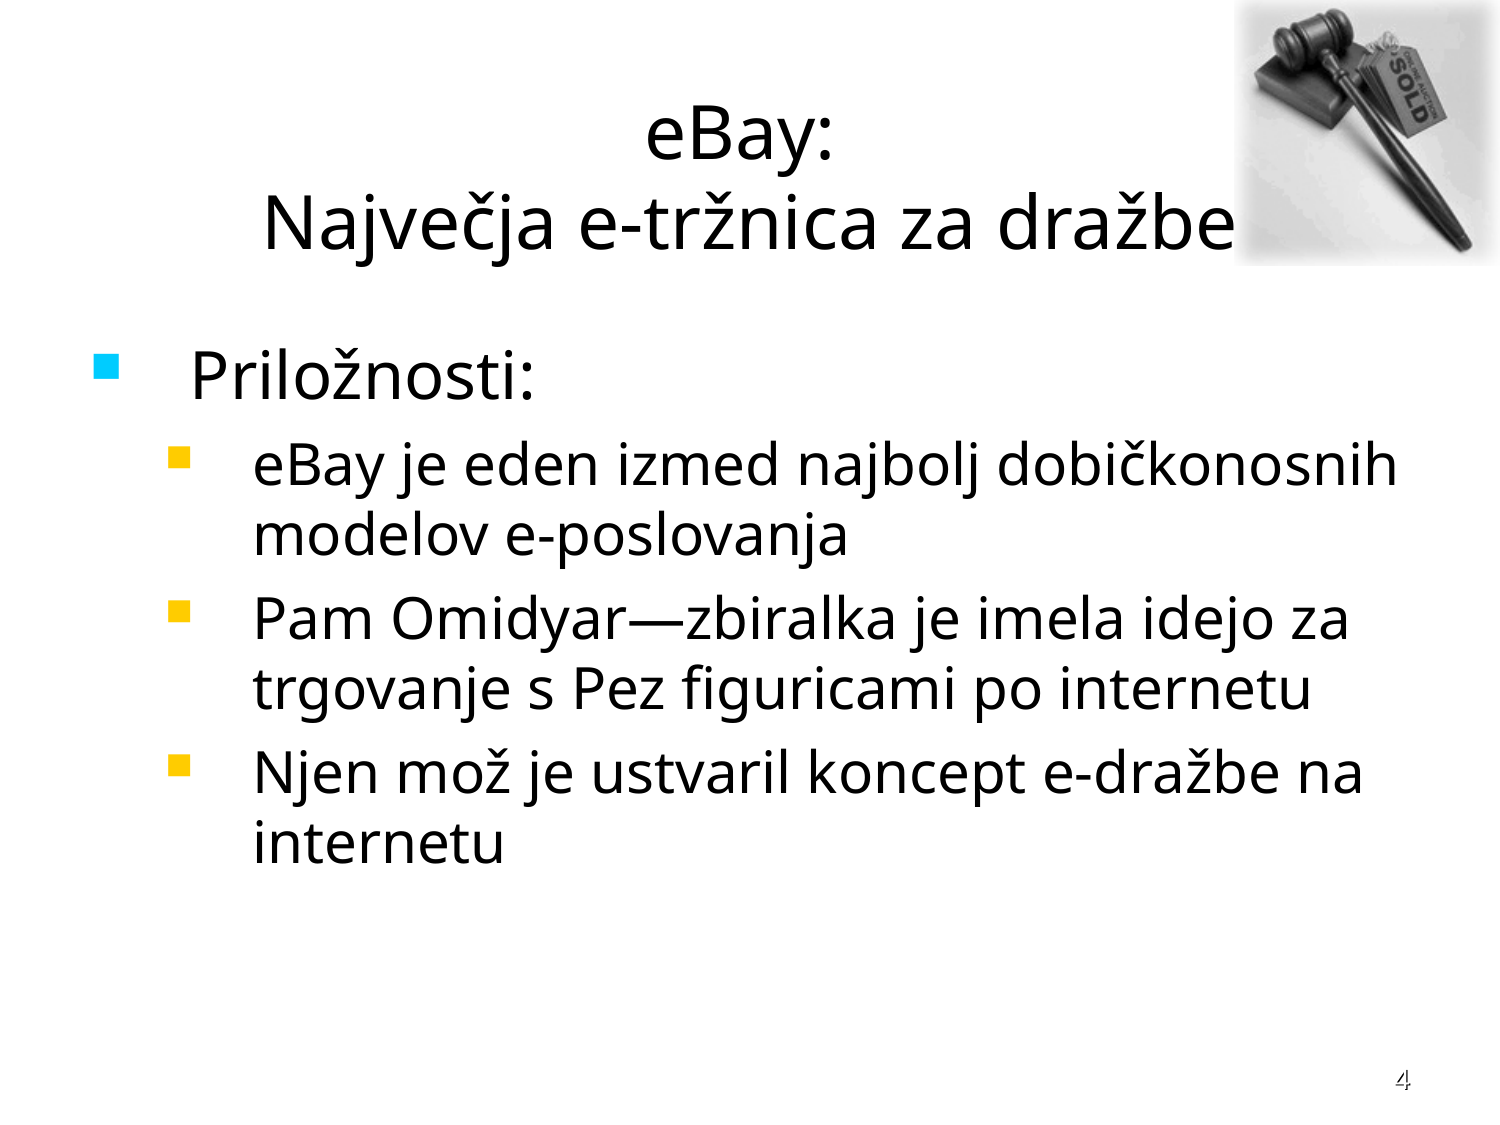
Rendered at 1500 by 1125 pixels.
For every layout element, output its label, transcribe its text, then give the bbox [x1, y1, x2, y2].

list Priložnosti: eBay je eden izmed najbolj dobičkonosnih modelov e-poslovanja Pam Omidyar—zbiralka je imela idejo za trgovanje s Pez figuricami po internetu Njen mož je ustvaril koncept e-dražbe na internetu [75, 324, 1426, 1001]
text_box <number> [1074, 1024, 1426, 1103]
picture [1234, 0, 1500, 266]
title eBay: Največja e-tržnica za dražbe [75, 62, 1426, 288]
